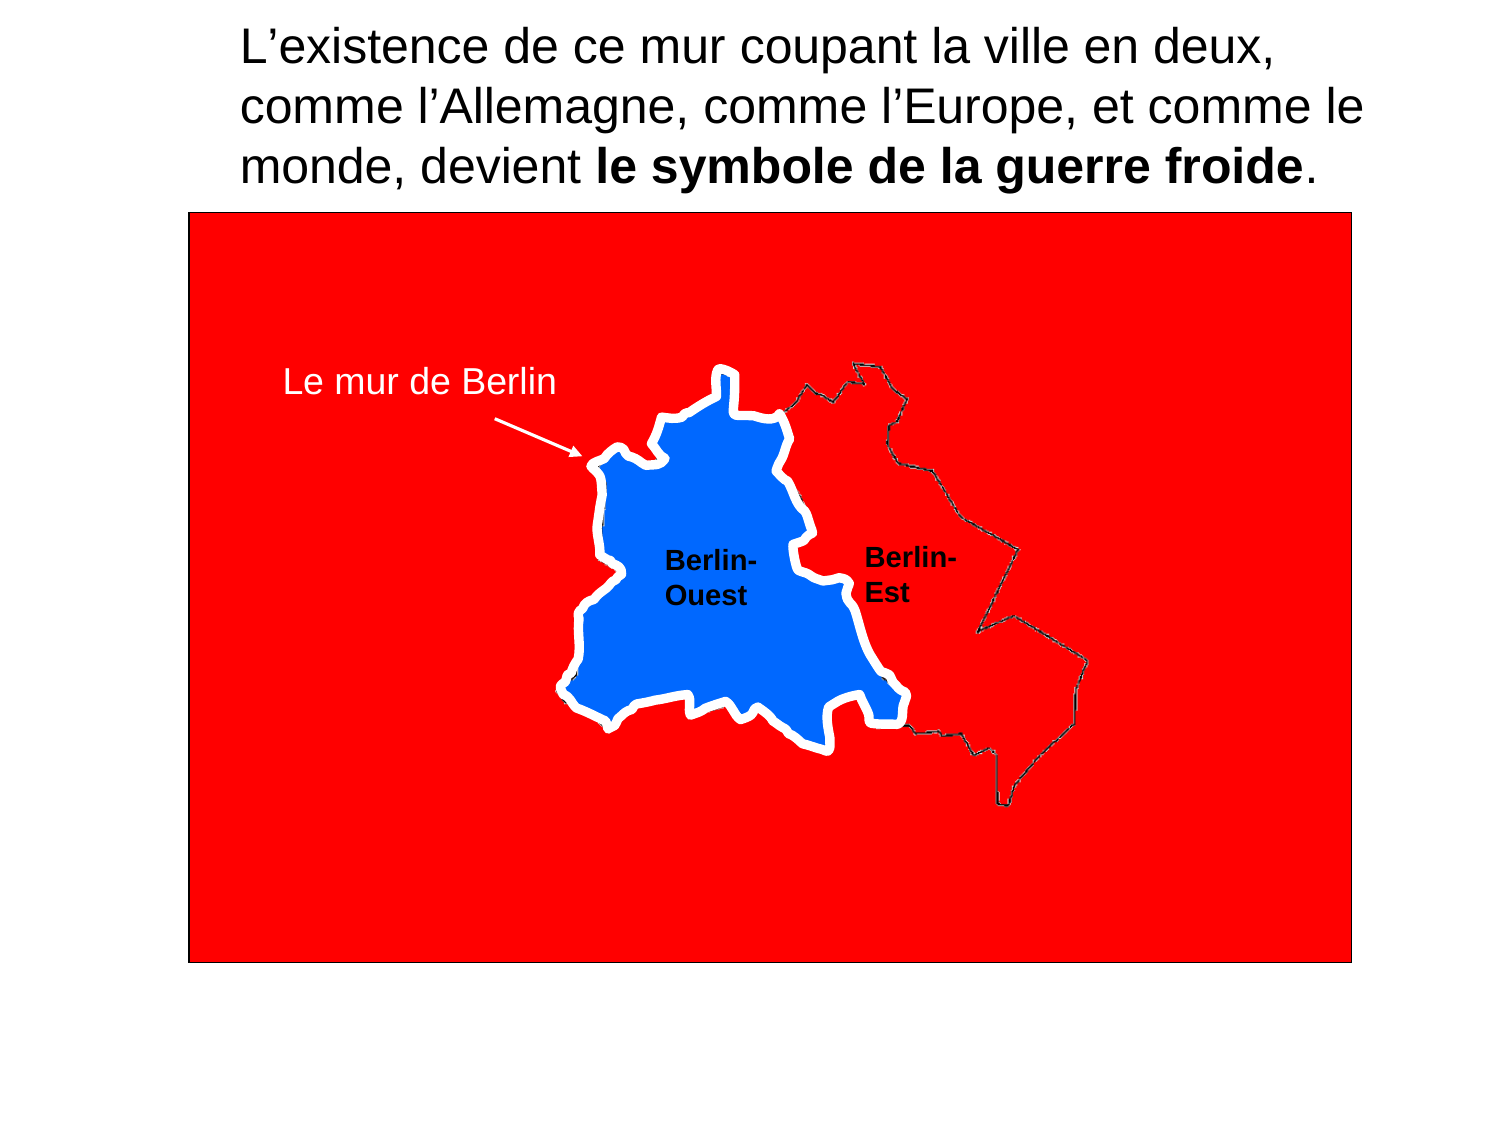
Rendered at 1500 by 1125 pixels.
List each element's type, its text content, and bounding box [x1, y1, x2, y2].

text_box Le mur de Berlin [267, 349, 572, 411]
text_box L’existence de ce mur coupant la ville en deux, comme l’Allemagne, comme l’Europe, et comme le monde, devient le symbole de la guerre froide. [225, 6, 1463, 202]
text_box Berlin-Ouest [650, 533, 797, 620]
text_box [188, 212, 1352, 963]
text_box Berlin-Est [849, 531, 997, 617]
picture [529, 342, 1105, 829]
